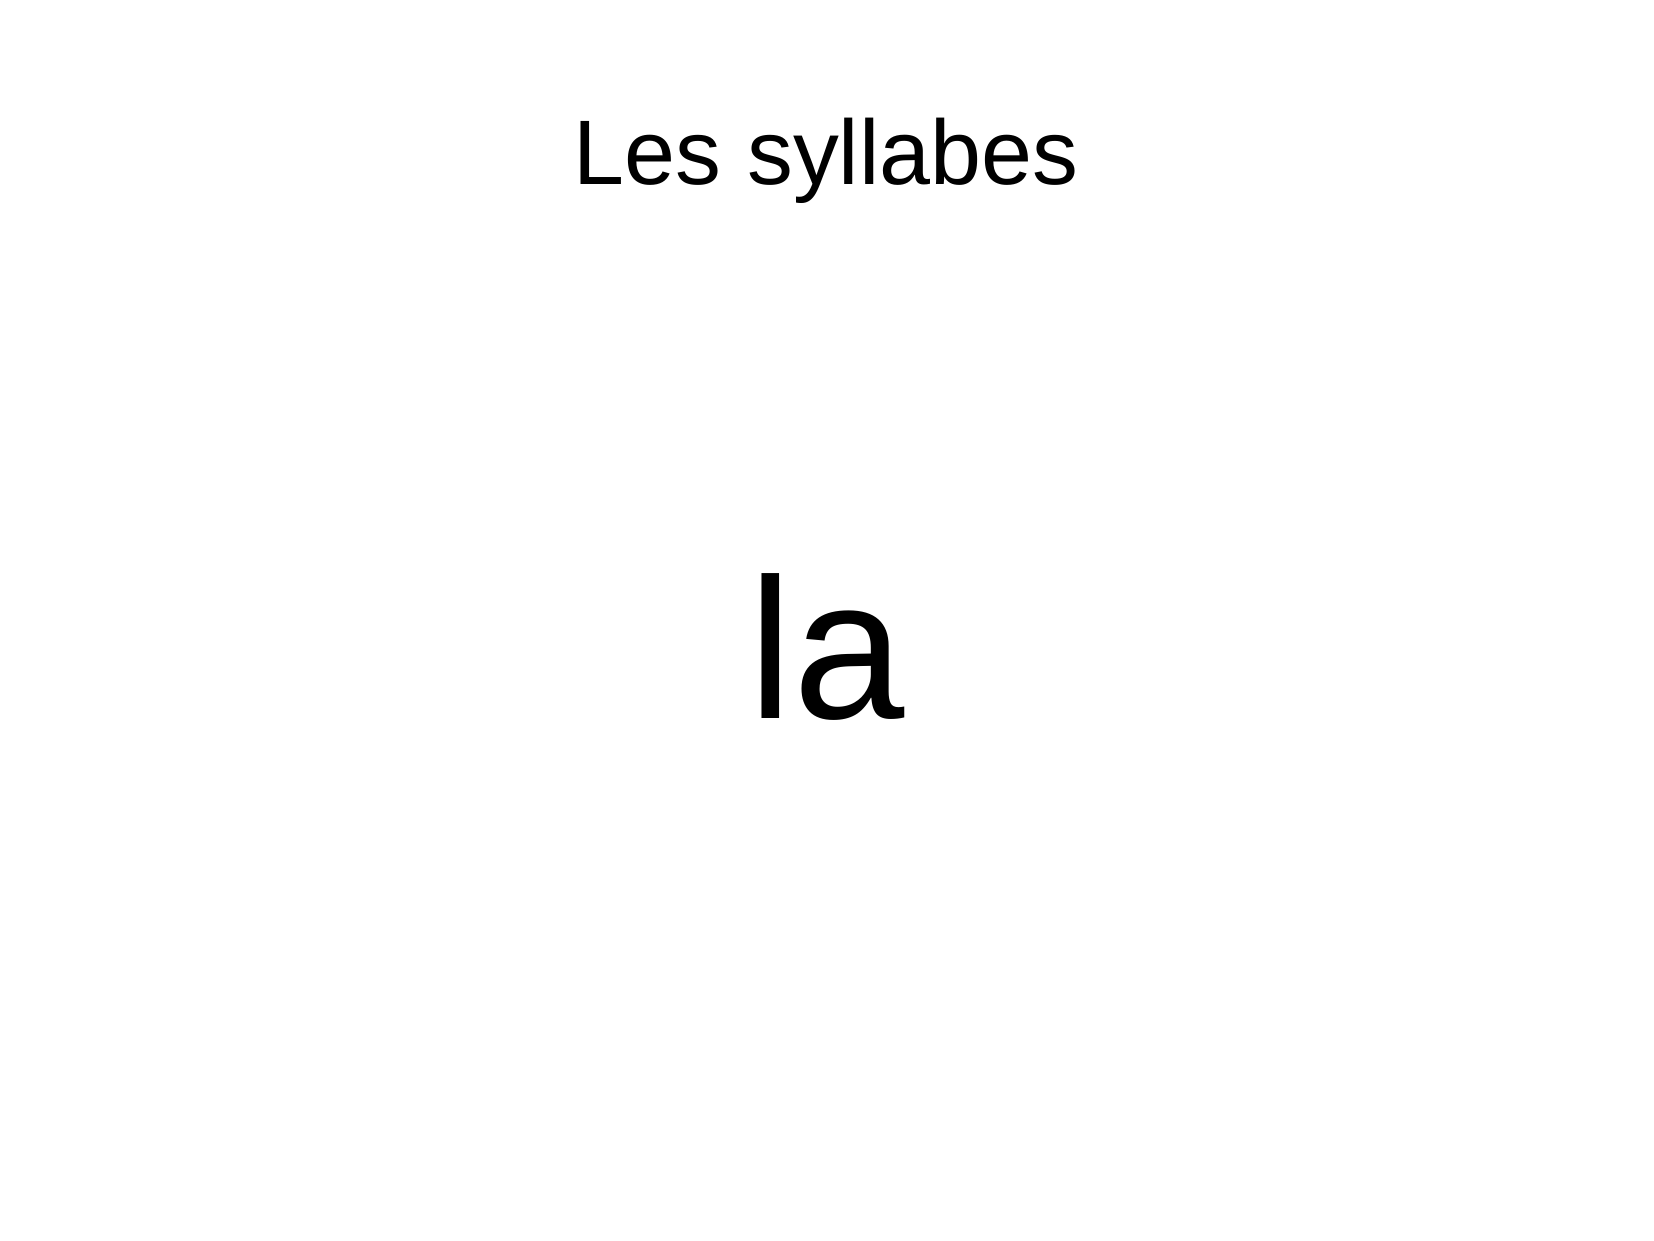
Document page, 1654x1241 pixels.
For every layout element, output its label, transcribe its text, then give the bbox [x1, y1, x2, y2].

subtitle la [82, 290, 1571, 1010]
title Les syllabes [82, 49, 1571, 257]
